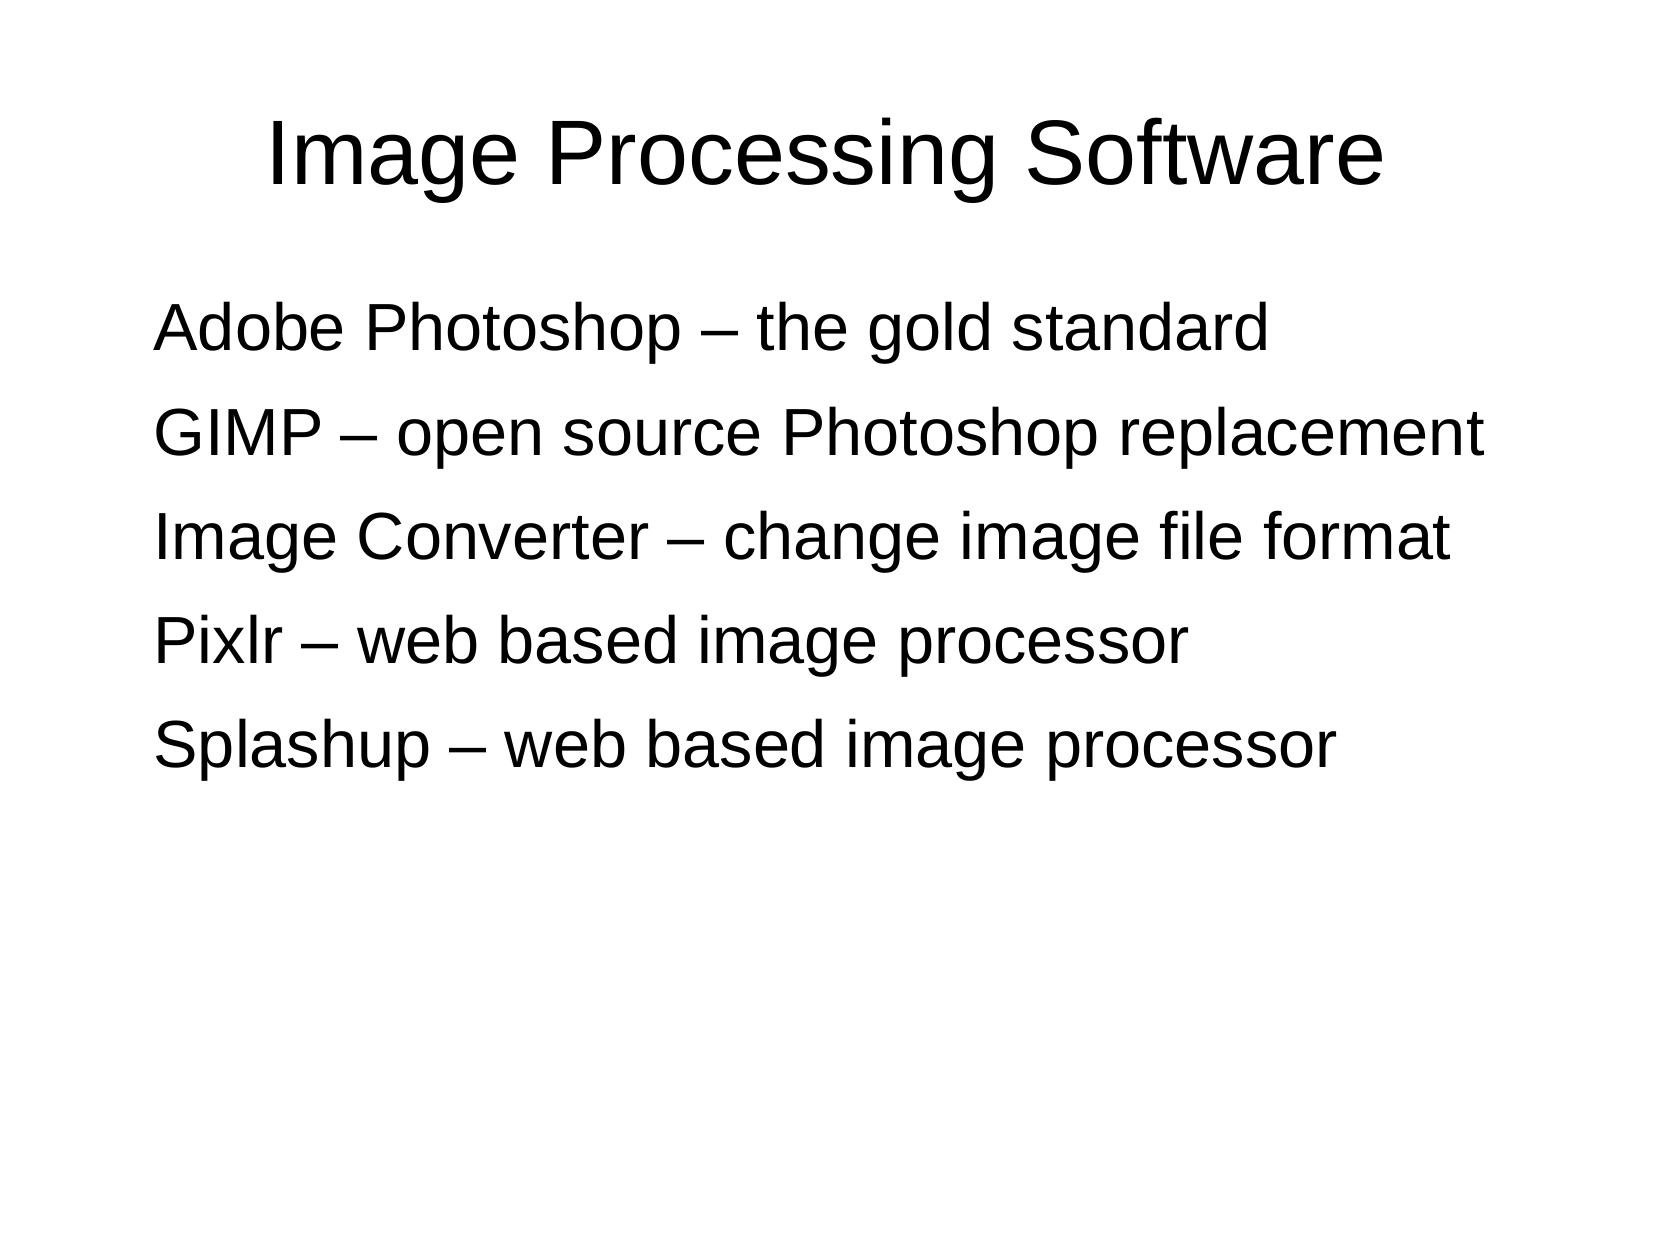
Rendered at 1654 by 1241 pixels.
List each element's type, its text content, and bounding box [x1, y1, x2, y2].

title Image Processing Software [82, 49, 1571, 257]
list Adobe Photoshop – the gold standard GIMP – open source Photoshop replacement Image Converter – change image file format Pixlr – web based image processor Splashup – web based image processor [82, 290, 1571, 1109]
